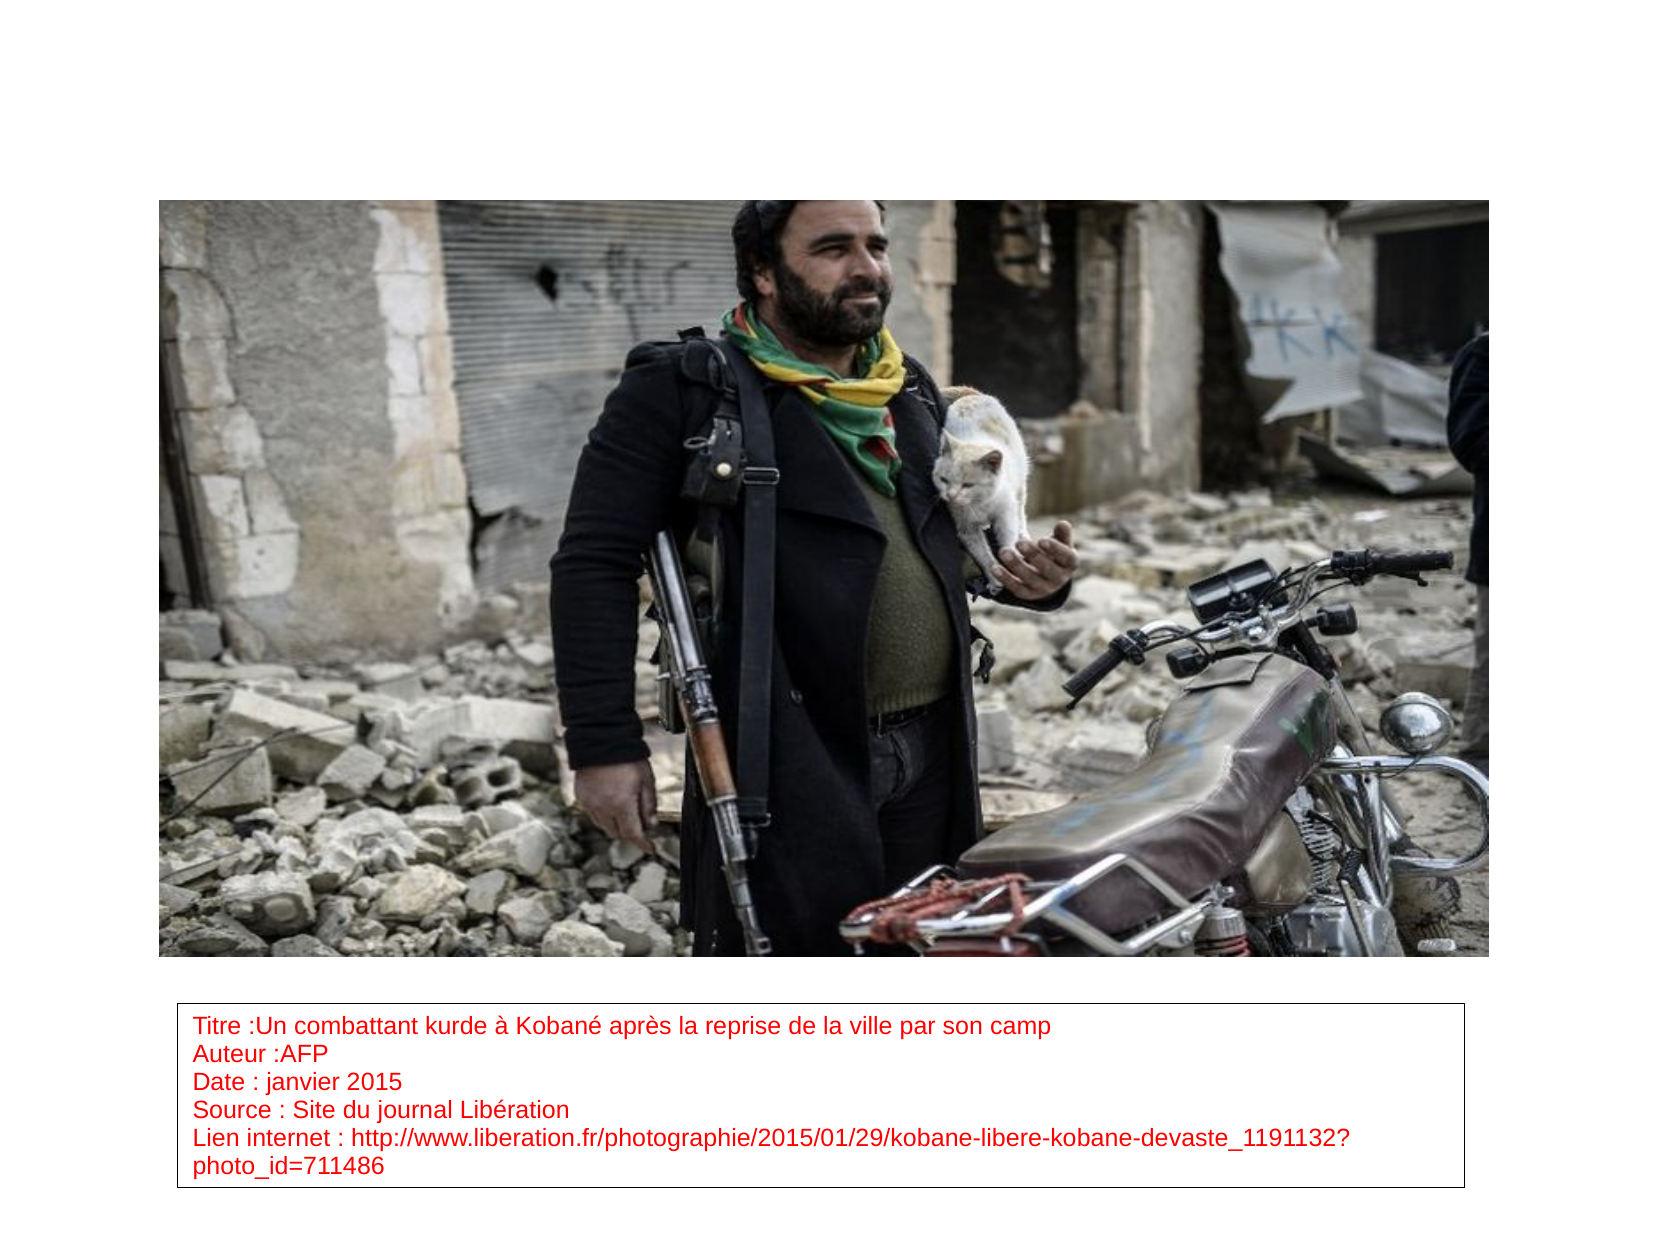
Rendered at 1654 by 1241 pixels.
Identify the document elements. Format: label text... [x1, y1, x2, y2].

text_box Titre :Un combattant kurde à Kobané après la reprise de la ville par son camp Auteur :AFP Date : janvier 2015 Source : Site du journal Libération Lien internet : http://www.liberation.fr/photographie/2015/01/29/kobane-libere-kobane-devaste_1191132?photo_id=711486 [177, 1003, 1465, 1188]
picture [159, 200, 1489, 957]
